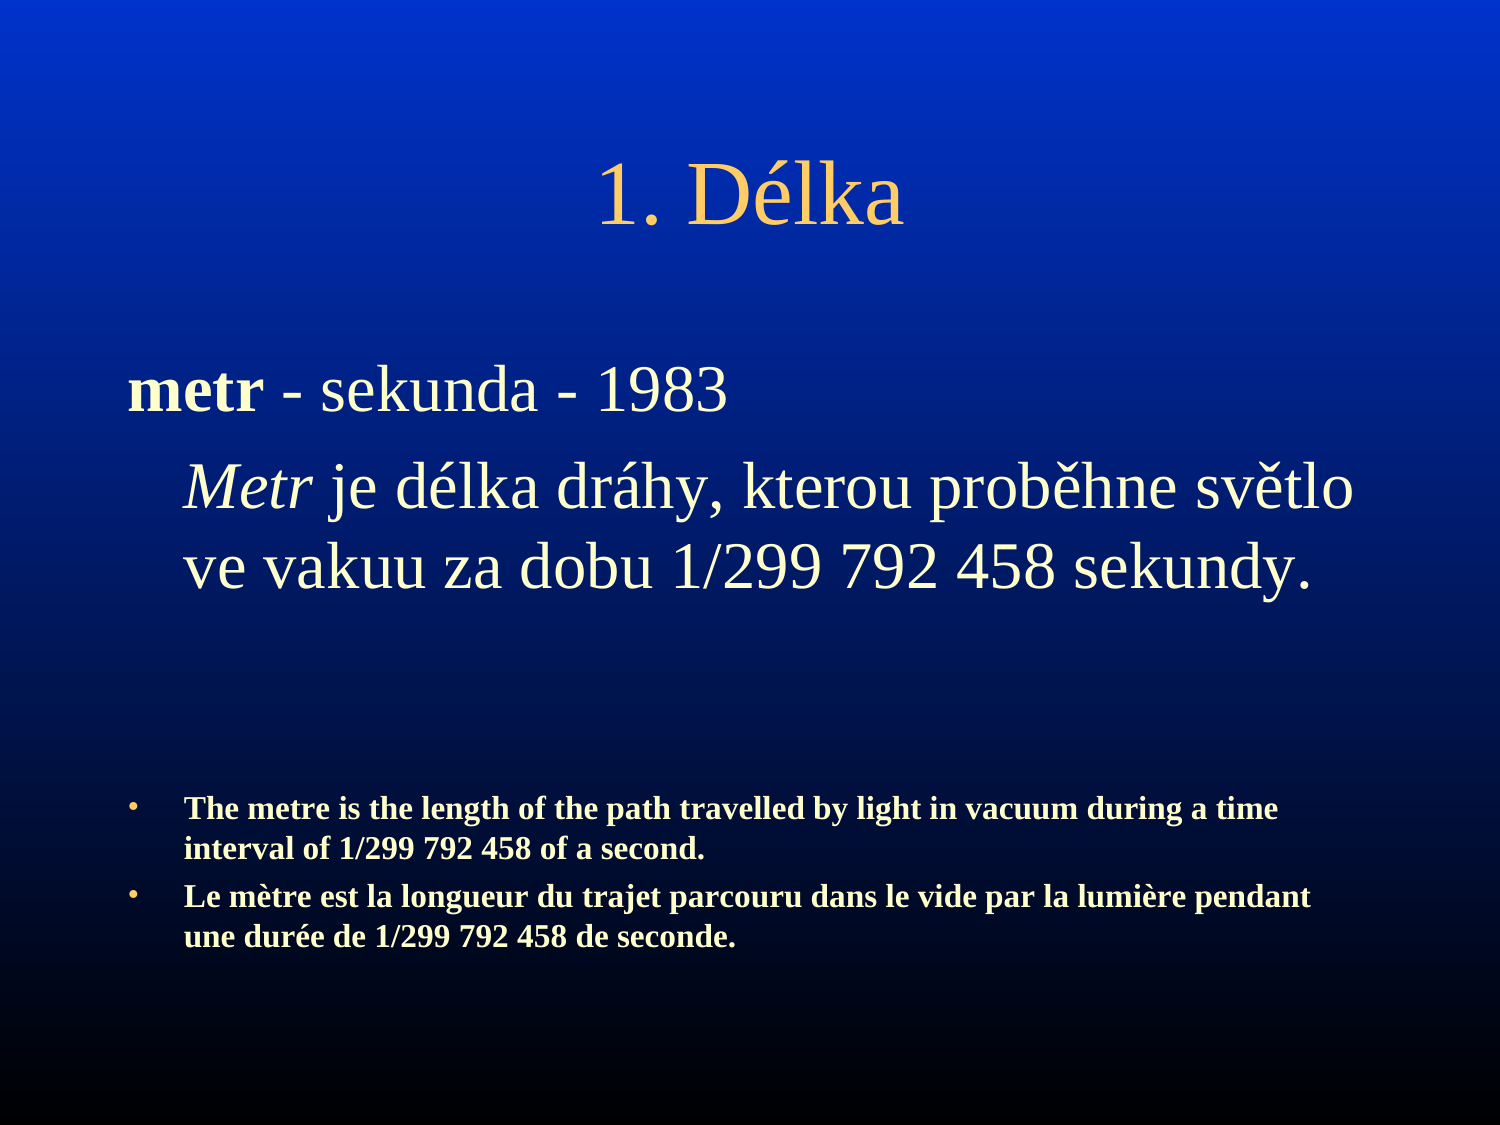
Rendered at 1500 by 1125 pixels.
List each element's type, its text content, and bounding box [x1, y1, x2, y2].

list metr - sekunda - 1983 Metr je délka dráhy, kterou proběhne světlo ve vakuu za dobu 1/299 792 458 sekundy. The metre is the length of the path travelled by light in vacuum during a time interval of 1/299 792 458 of a second. Le mètre est la longueur du trajet parcouru dans le vide par la lumière pendant une durée de 1/299 792 458 de seconde. [112, 337, 1388, 1013]
title 1. Délka [112, 37, 1388, 250]
